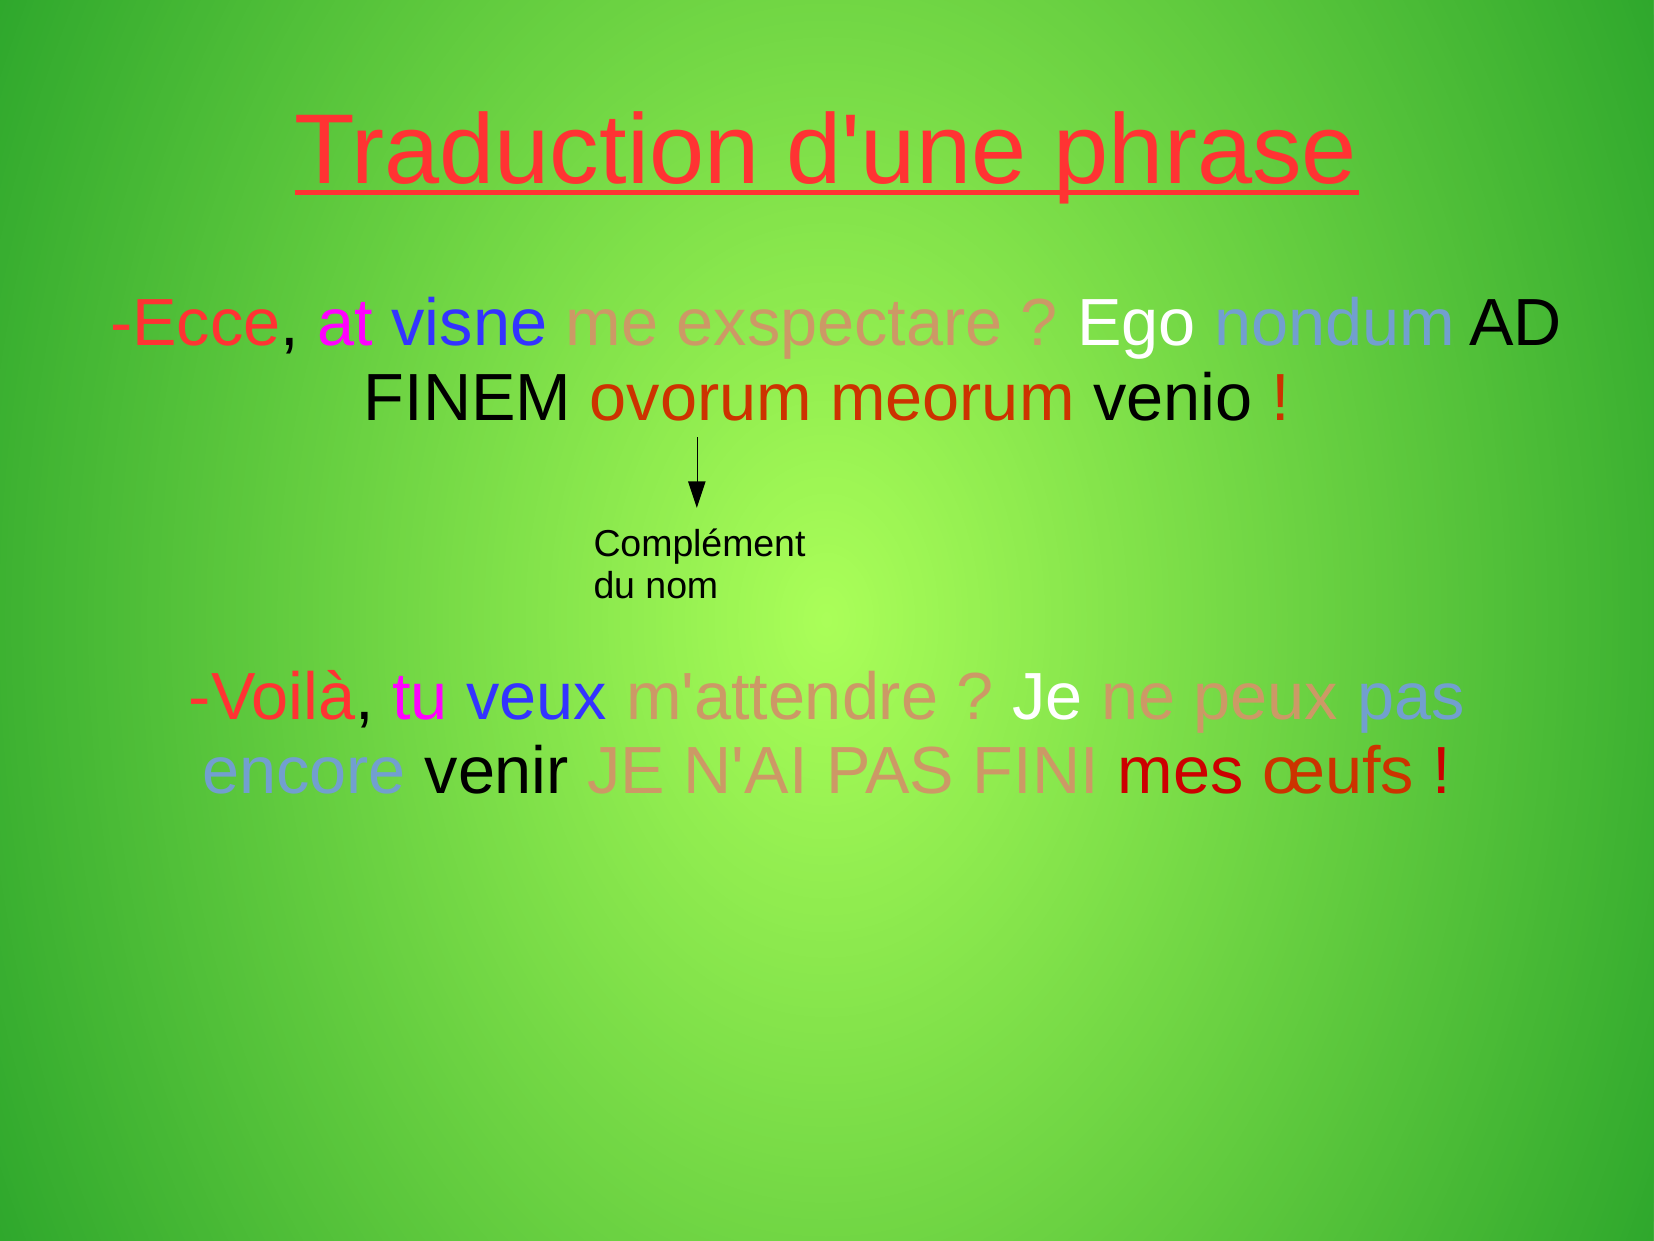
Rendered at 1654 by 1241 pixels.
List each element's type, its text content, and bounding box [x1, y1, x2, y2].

title Traduction d'une phrase [82, 47, 1571, 252]
text_box Complément du nom [578, 515, 839, 615]
subtitle -Ecce, at visne me exspectare ? Ego nondum AD FINEM ovorum meorum venio ! -Voilà, tu veux m'attendre ? Je ne peux pas encore venir JE N'AI PAS FINI mes œufs ! [82, 284, 1571, 1033]
